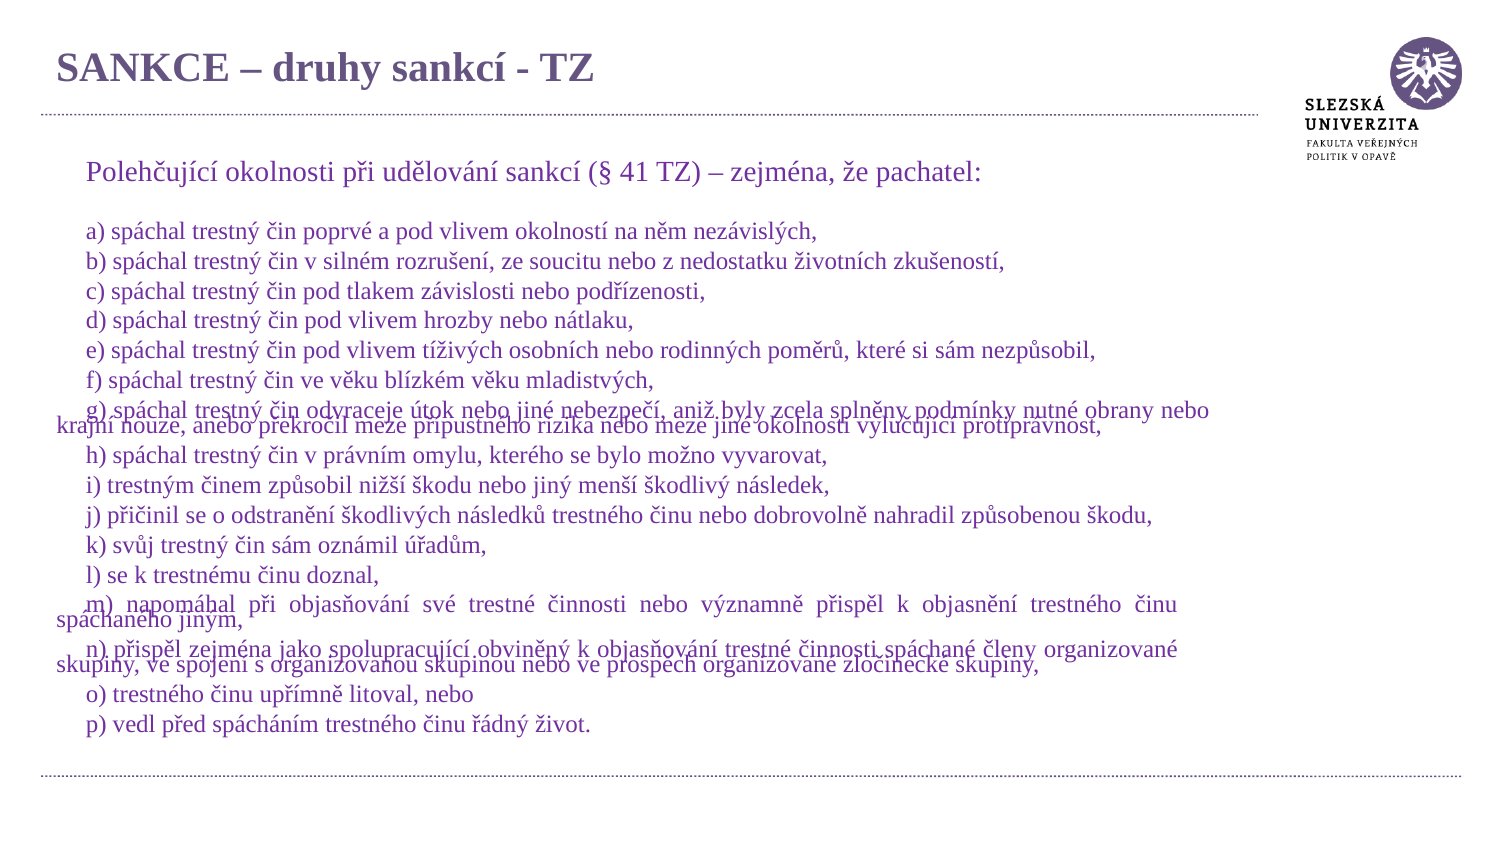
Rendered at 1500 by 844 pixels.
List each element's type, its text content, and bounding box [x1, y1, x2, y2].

title SANKCE – druhy sankcí - TZ [41, 32, 1325, 116]
text_box Polehčující okolnosti při udělování sankcí (§ 41 TZ) – zejména, že pachatel: a) spáchal trestný čin poprvé a pod vlivem okolností na něm nezávislých, b) spáchal trestný čin v silném rozrušení, ze soucitu nebo z nedostatku životních zkušeností, c) spáchal trestný čin pod tlakem závislosti nebo podřízenosti, d) spáchal trestný čin pod vlivem hrozby nebo nátlaku, e) spáchal trestný čin pod vlivem tíživých osobních nebo rodinných poměrů, které si sám nezpůsobil, f) spáchal trestný čin ve věku blízkém věku mladistvých, g) spáchal trestný čin odvraceje útok nebo jiné nebezpečí, aniž byly zcela splněny podmínky nutné obrany nebo krajní nouze, anebo překročil meze přípustného rizika nebo meze jiné okolnosti vylučující protiprávnost, h) spáchal trestný čin v právním omylu, kterého se bylo možno vyvarovat, i) trestným činem způsobil nižší škodu nebo jiný menší škodlivý následek, j) přičinil se o odstranění škodlivých následků trestného činu nebo dobrovolně nahradil způsobenou škodu, k) svůj trestný čin sám oznámil úřadům, l) se k trestnému činu doznal, m) napomáhal při objasňování své trestné činnosti nebo významně přispěl k objasnění trestného činu spáchaného jiným, n) přispěl zejména jako spolupracující obviněný k objasňování trestné činnosti spáchané členy organizované skupiny, ve spojení s organizovanou skupinou nebo ve prospěch organizované zločinecké skupiny, o) trestného činu upřímně litoval, nebo p) vedl před spácháním trestného činu řádný život. [41, 139, 1226, 844]
